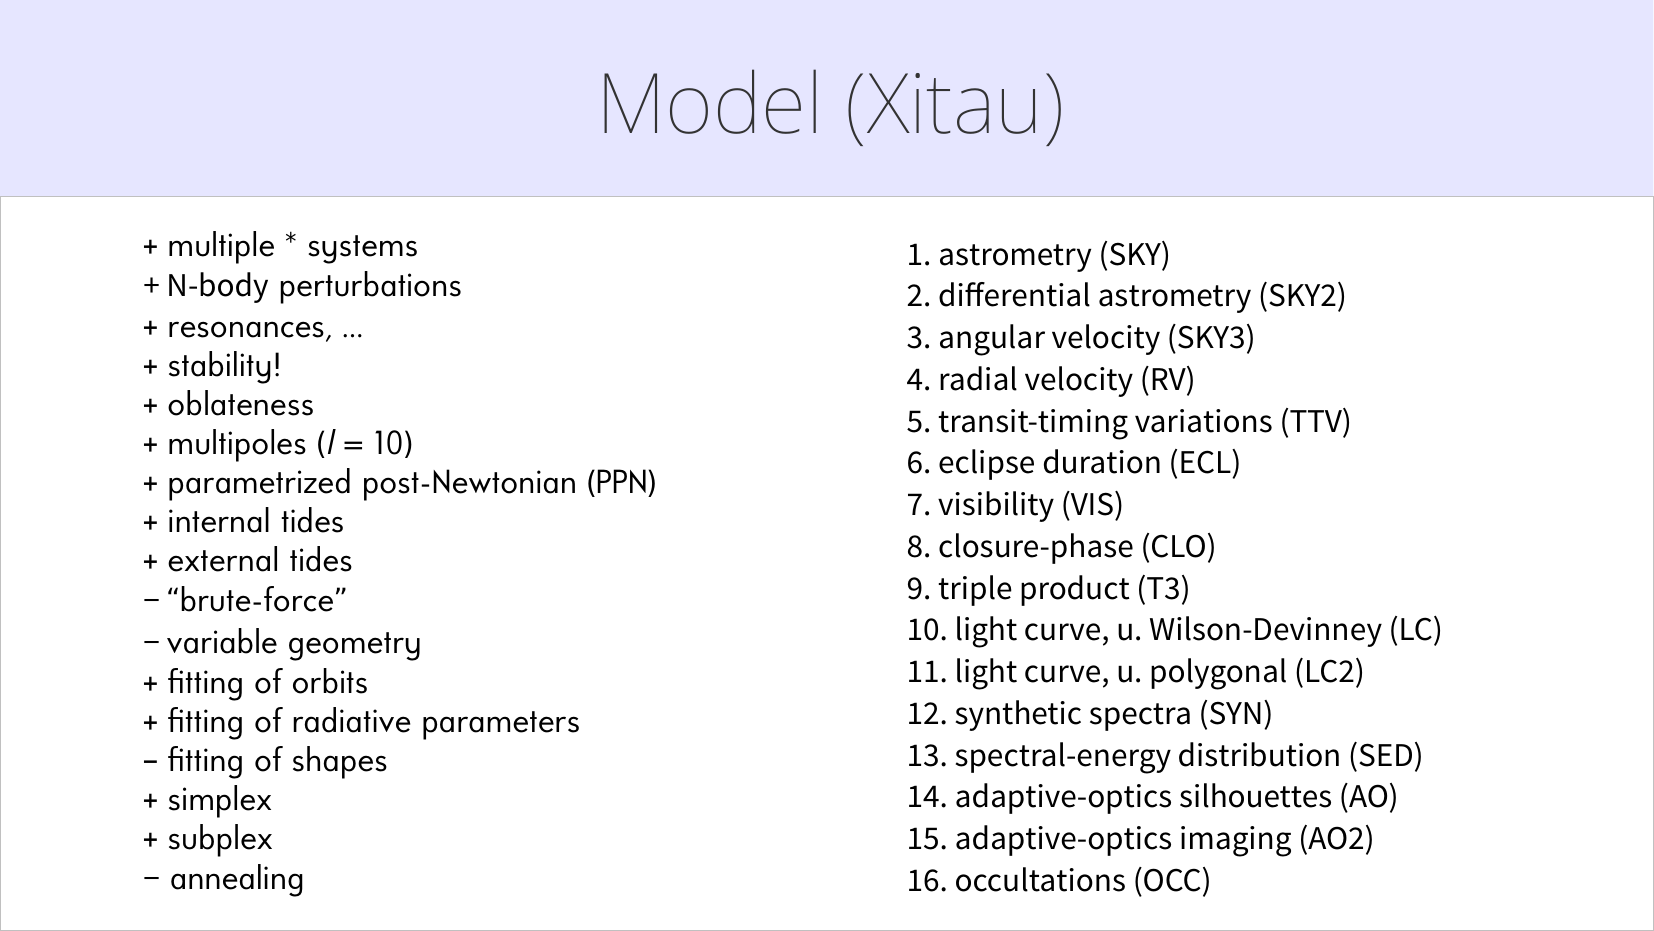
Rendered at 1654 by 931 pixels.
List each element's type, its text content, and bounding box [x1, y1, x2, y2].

list + multiple * systems + N-body perturbations + resonances, ... + stability! + oblateness + multipoles (l = 10) + parametrized post-Newtonian (PPN) + internal tides + external tides − “brute-force” − variable geometry + fitting of orbits + fitting of radiative parameters − fitting of shapes + simplex + subplex − annealing [143, 225, 877, 931]
title Model (Xitau) [124, 23, 1537, 179]
text_box 1. astrometry (SKY) 2. differential astrometry (SKY2) 3. angular velocity (SKY3) 4. radial velocity (RV) 5. transit-timing variations (TTV) 6. eclipse duration (ECL) 7. visibility (VIS) 8. closure-phase (CLO) 9. triple product (T3) 10. light curve, u. Wilson-Devinney (LC) 11. light curve, u. polygonal (LC2) 12. synthetic spectra (SYN) 13. spectral-energy distribution (SED) 14. adaptive-optics silhouettes (AO) 15. adaptive-optics imaging (AO2) 16. occultations (OCC) [891, 225, 1591, 931]
